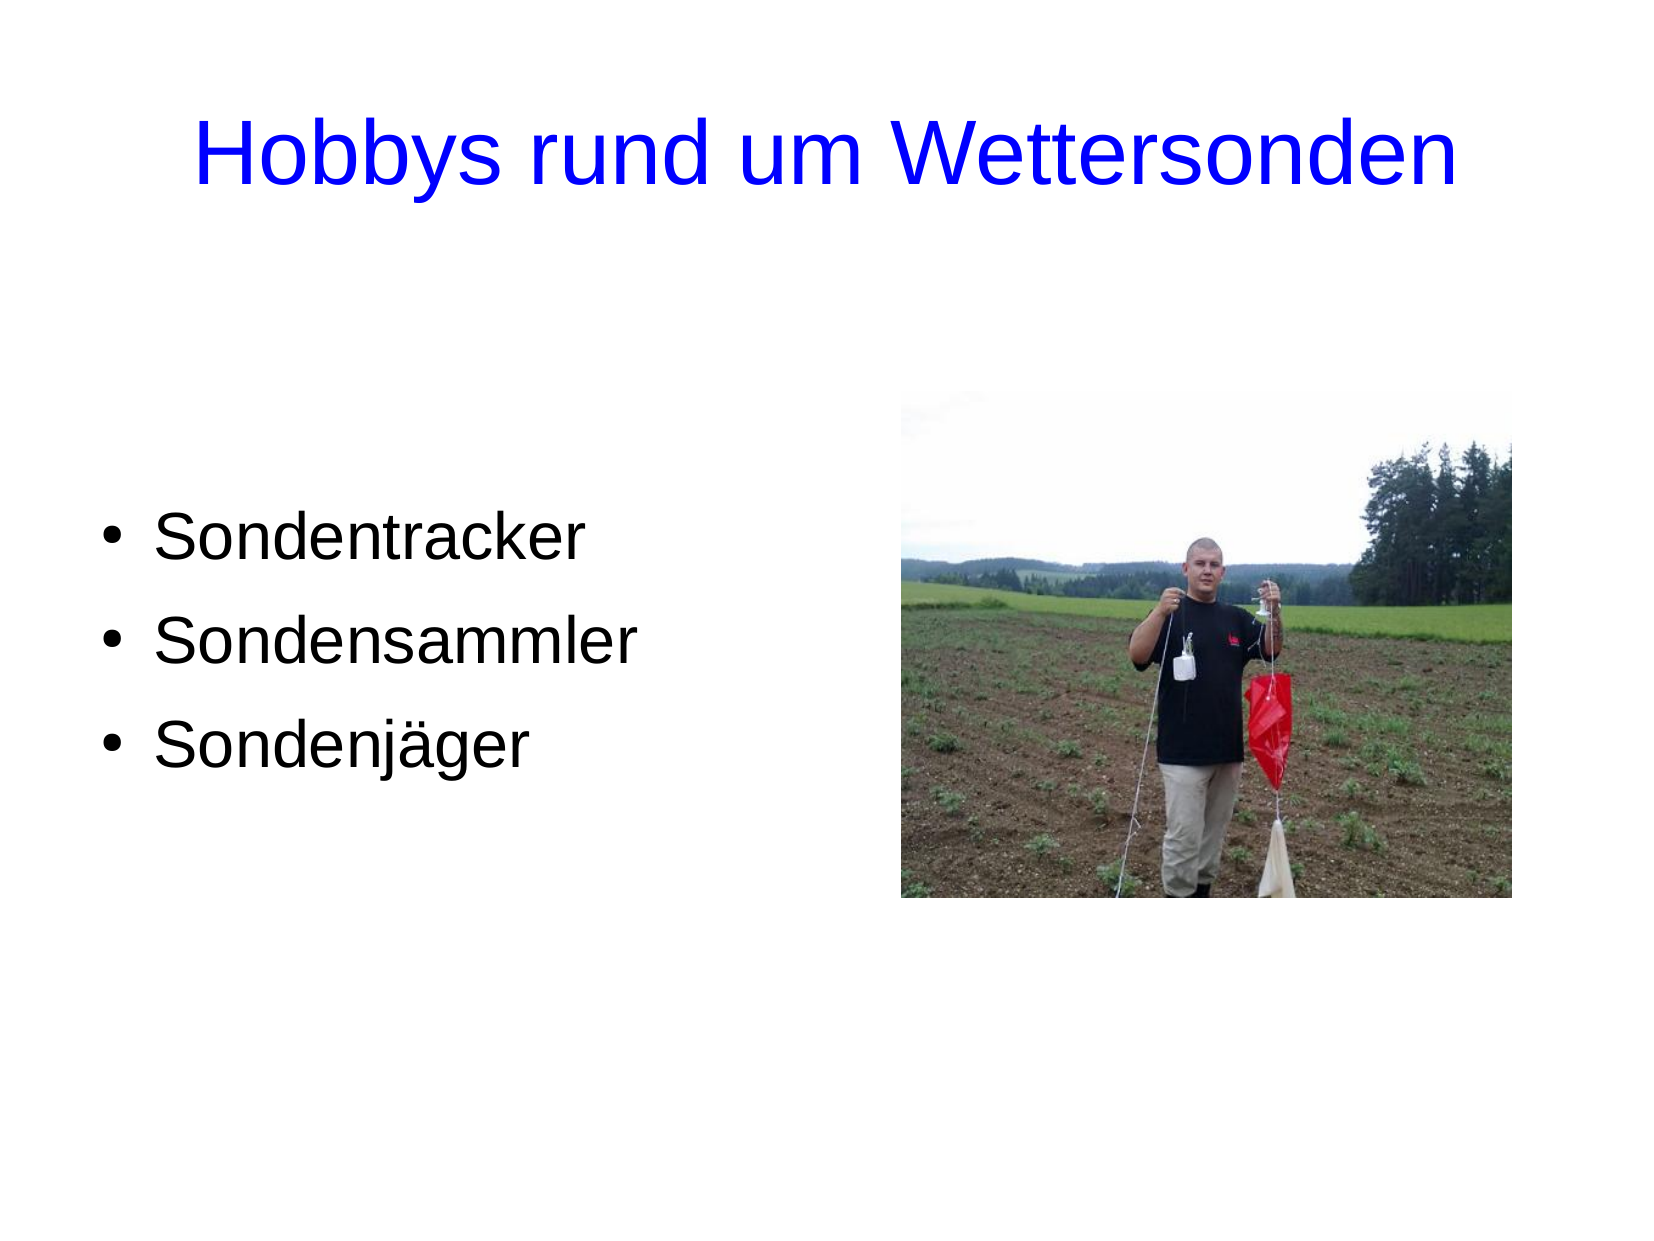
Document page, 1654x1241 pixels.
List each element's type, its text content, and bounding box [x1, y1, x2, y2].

title Hobbys rund um Wettersonden [82, 49, 1571, 257]
picture [901, 391, 1512, 898]
list Sondentracker Sondensammler Sondenjäger [82, 290, 1571, 1010]
